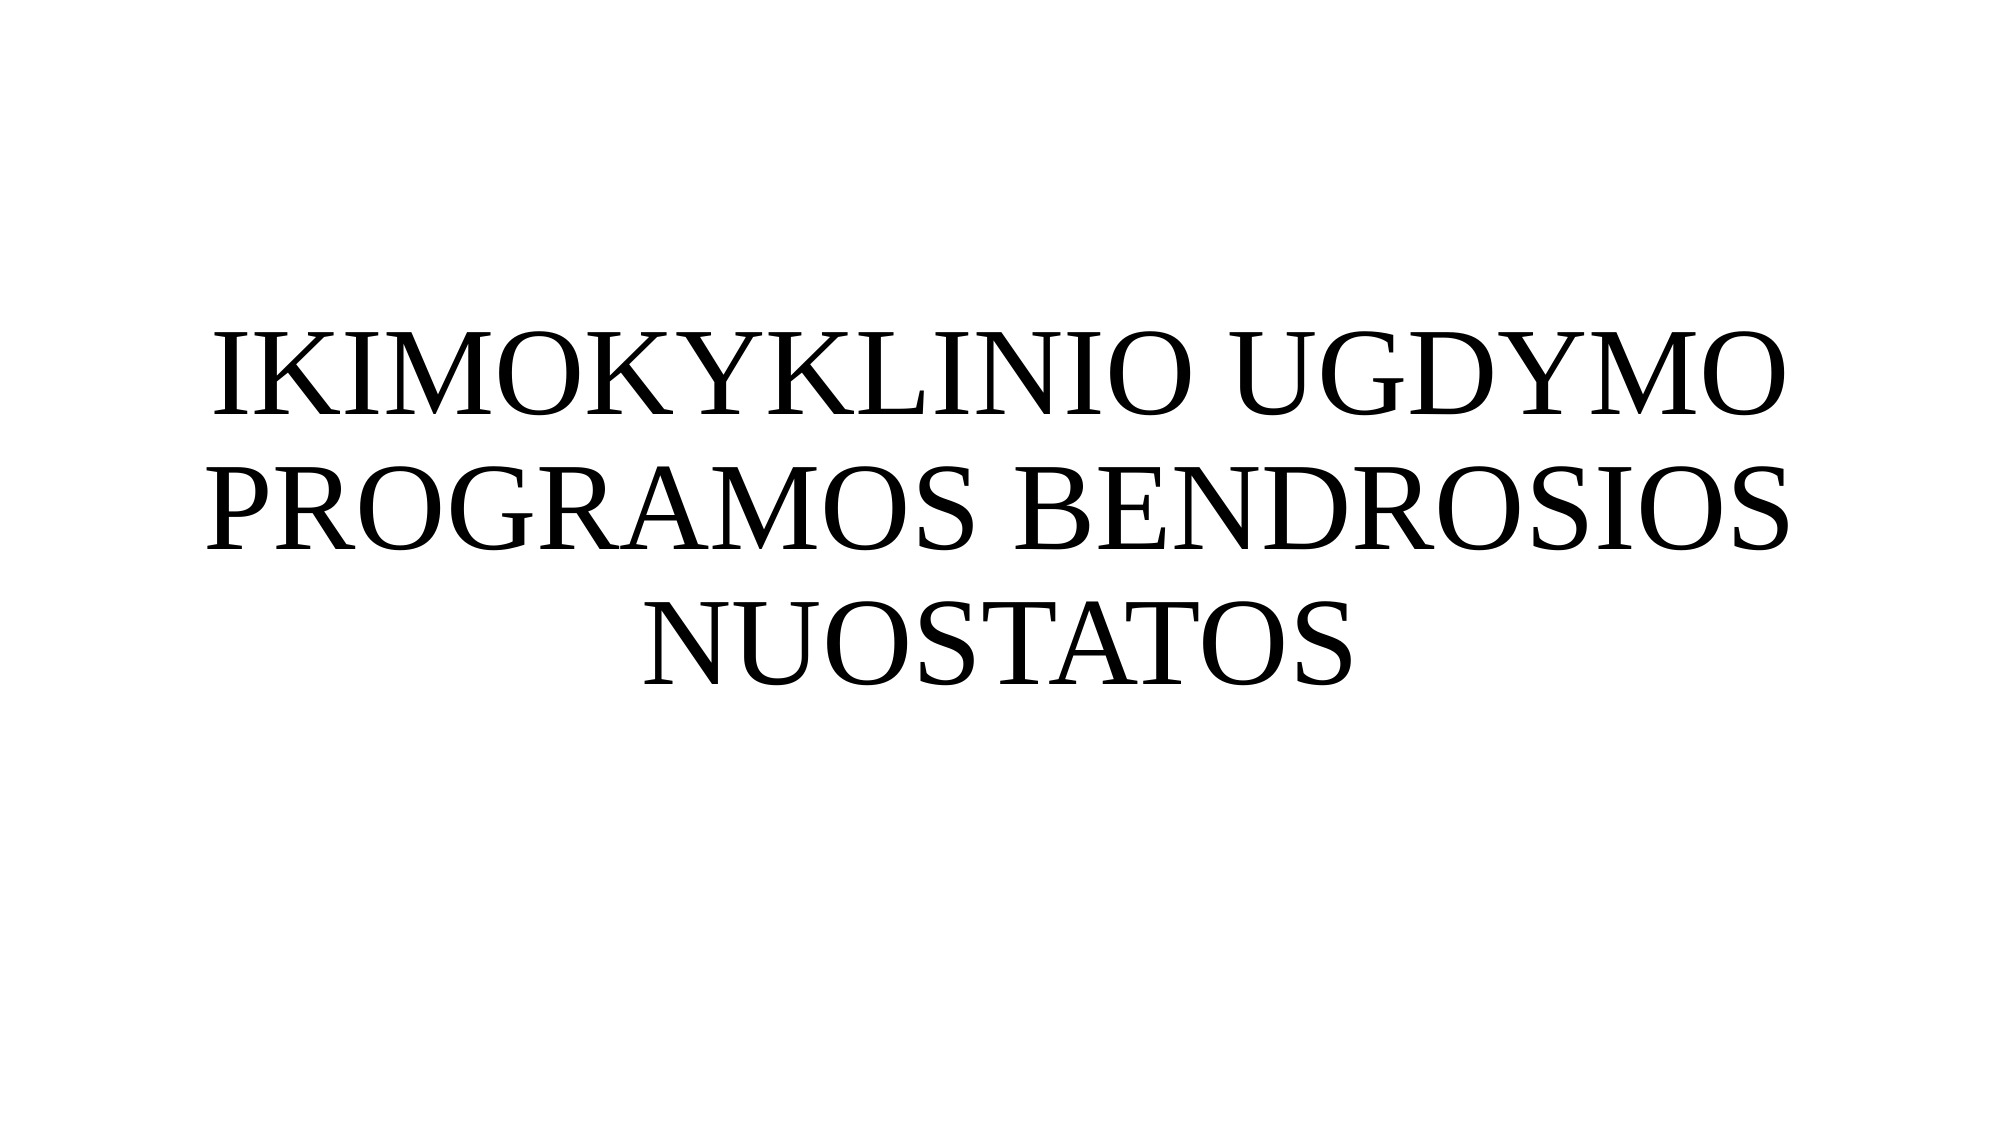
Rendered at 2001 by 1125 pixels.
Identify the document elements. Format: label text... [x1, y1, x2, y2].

list IKIMOKYKLINIO UGDYMO PROGRAMOS BENDROSIOS NUOSTATOS [137, 299, 1863, 1014]
